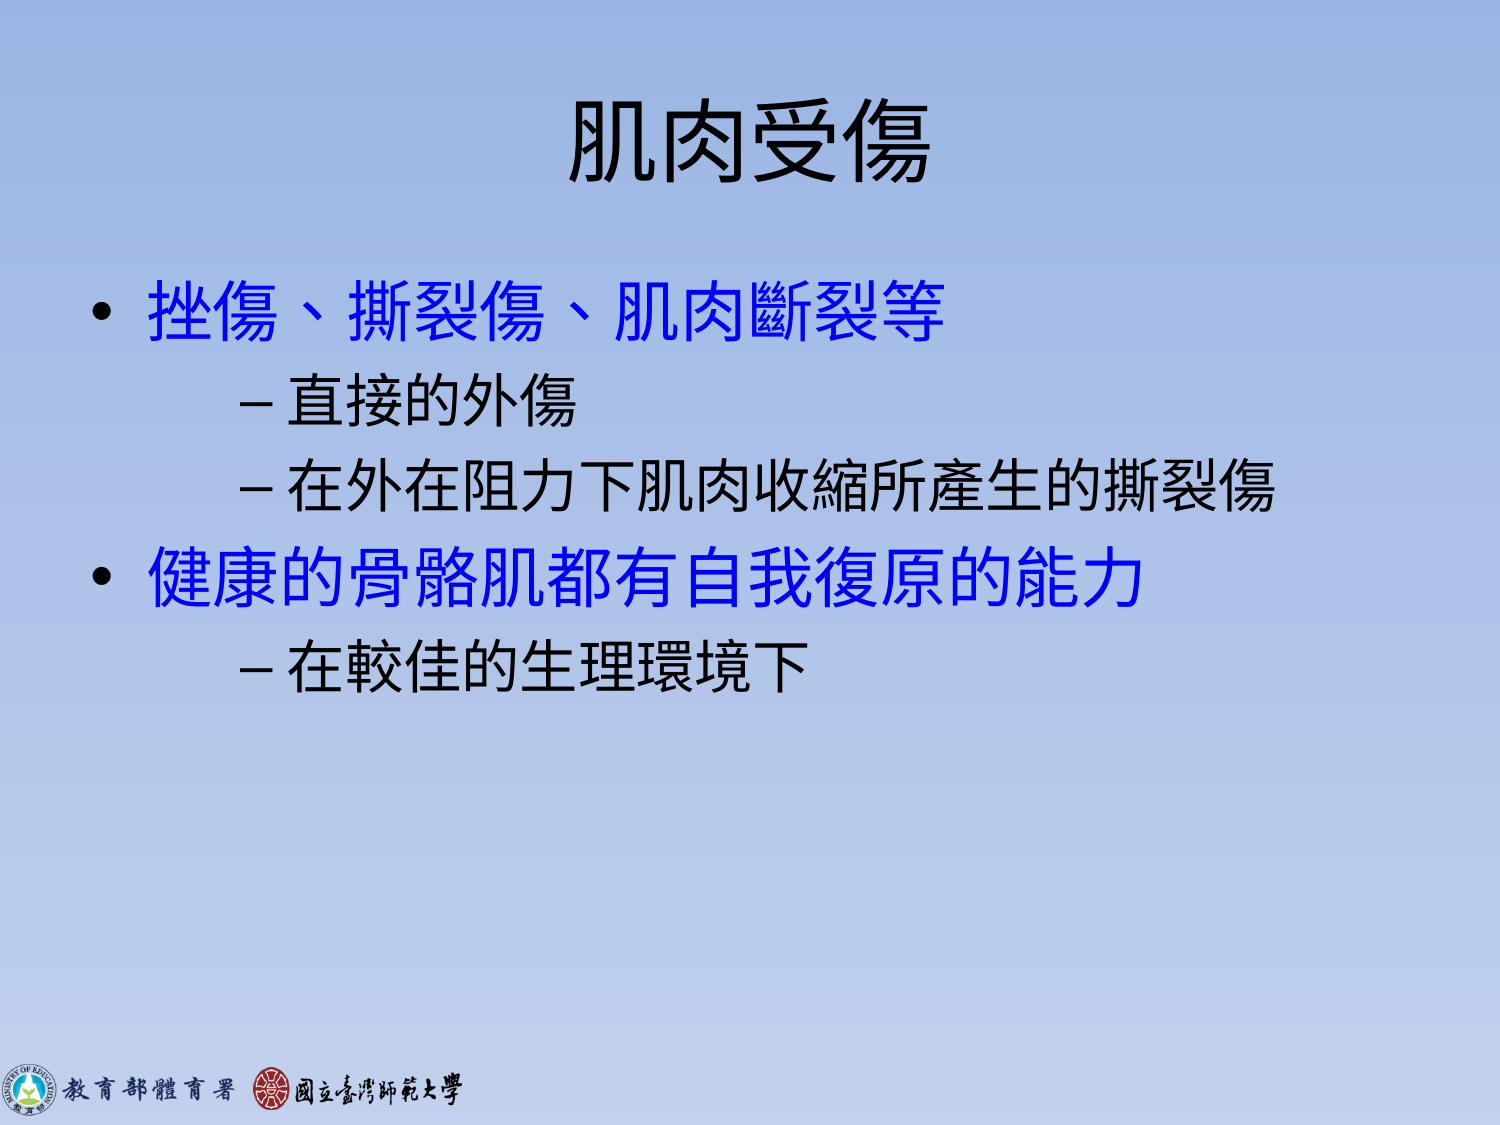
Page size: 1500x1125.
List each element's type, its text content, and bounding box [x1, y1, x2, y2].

title 肌肉受傷 [75, 45, 1426, 233]
list 挫傷、撕裂傷、肌肉斷裂等 直接的外傷 在外在阻力下肌肉收縮所產生的撕裂傷 健康的骨骼肌都有自我復原的能力 在較佳的生理環境下 [75, 262, 1426, 1005]
